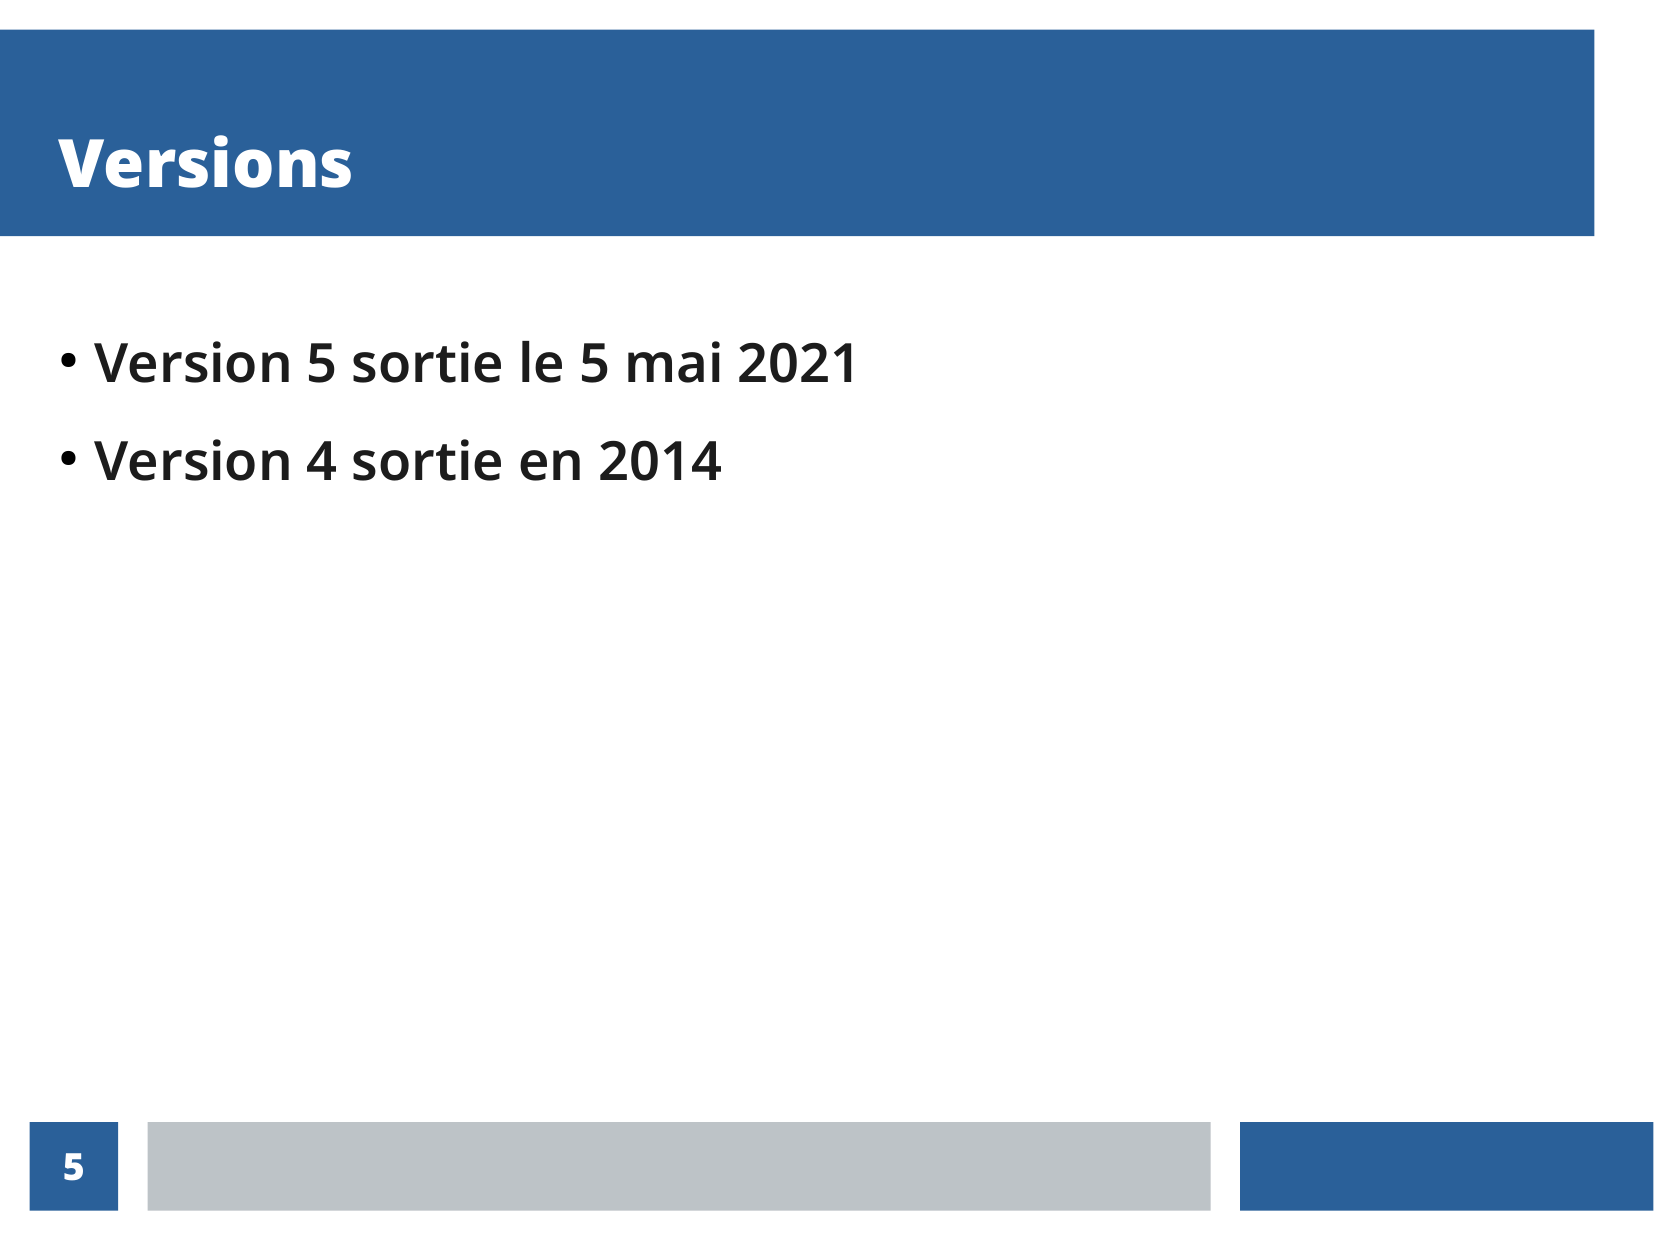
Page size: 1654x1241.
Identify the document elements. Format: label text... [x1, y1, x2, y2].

title Versions [59, 59, 1595, 207]
list Version 5 sortie le 5 mai 2021 Version 4 sortie en 2014 [59, 324, 1565, 1093]
